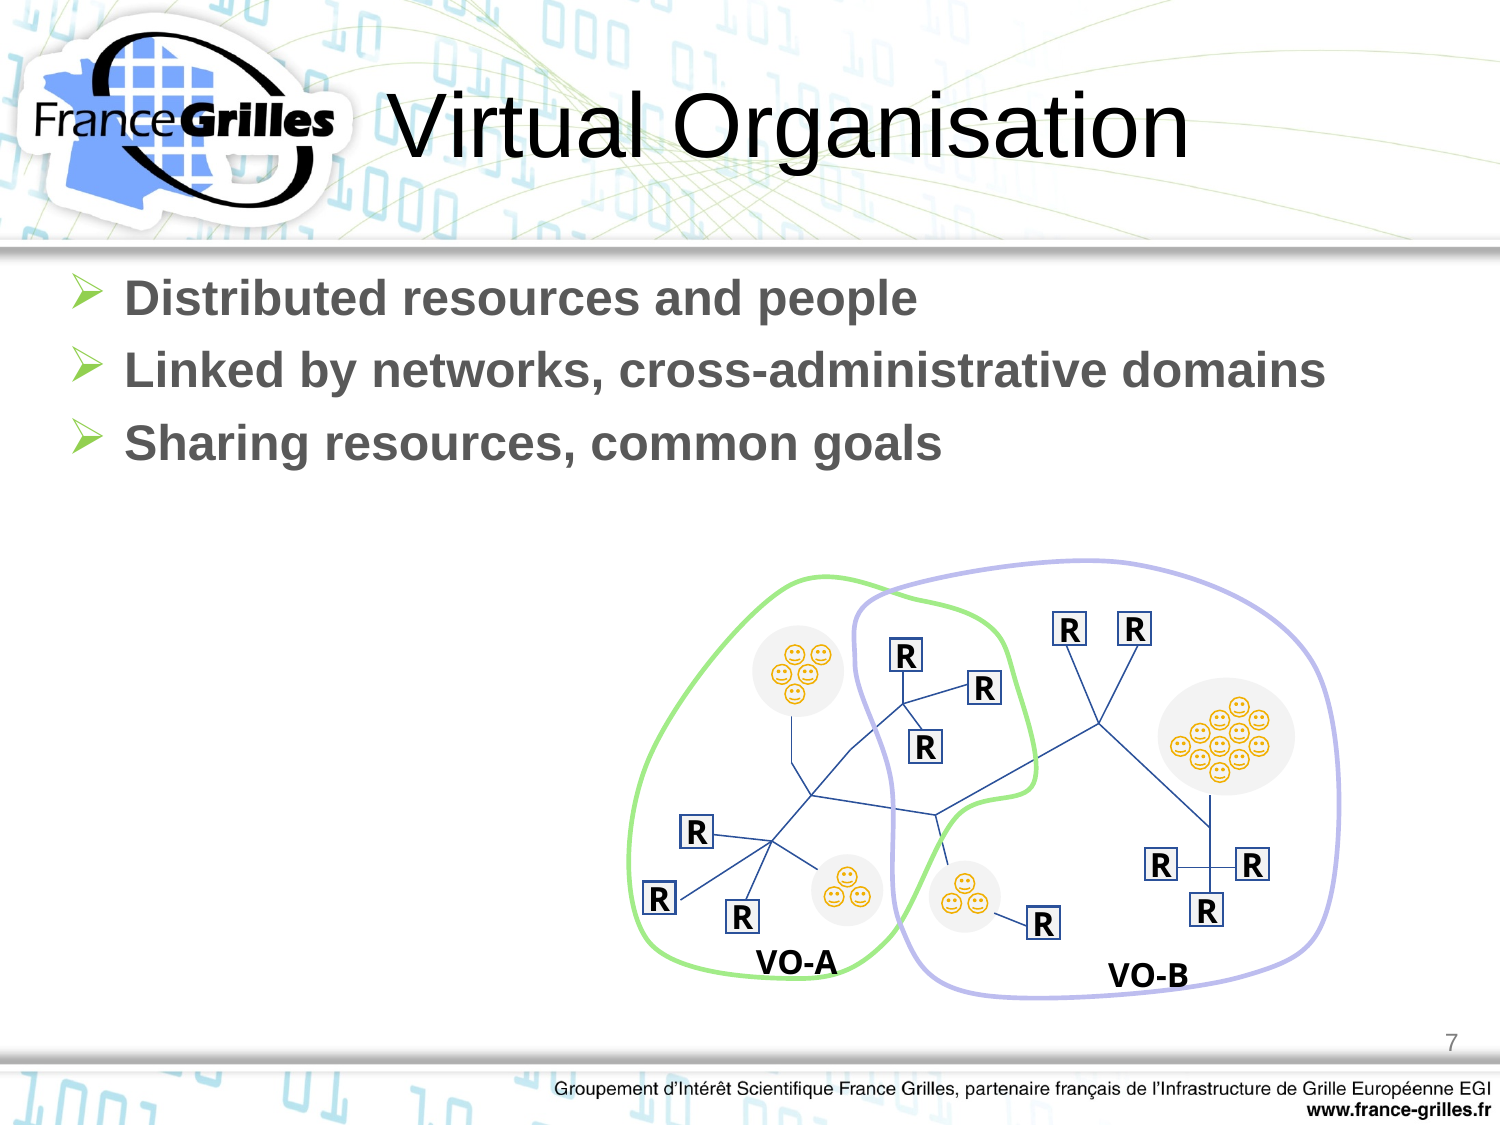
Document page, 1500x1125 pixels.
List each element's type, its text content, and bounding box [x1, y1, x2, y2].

text_box [811, 854, 884, 927]
text_box VO-A [741, 933, 853, 989]
text_box R [1236, 847, 1269, 881]
text_box R [968, 671, 1001, 704]
text_box R [1118, 612, 1152, 645]
text_box R [889, 638, 923, 672]
text_box R [1053, 612, 1086, 646]
text_box R [1026, 906, 1060, 940]
text_box R [726, 900, 759, 933]
text_box [752, 625, 845, 717]
title Virtual Organisation [372, 7, 1459, 244]
list Distributed resources and people Linked by networks, cross-administrative domains Sharing resources, common goals [53, 262, 1459, 1024]
text_box VO-B [1093, 946, 1205, 1003]
text_box R [680, 815, 714, 848]
picture [0, 0, 1500, 1125]
text_box [1157, 677, 1296, 796]
text_box R [642, 881, 676, 914]
text_box R [1190, 893, 1224, 927]
text_box [928, 860, 1001, 933]
text_box R [1144, 847, 1178, 881]
text_box R [909, 729, 942, 763]
